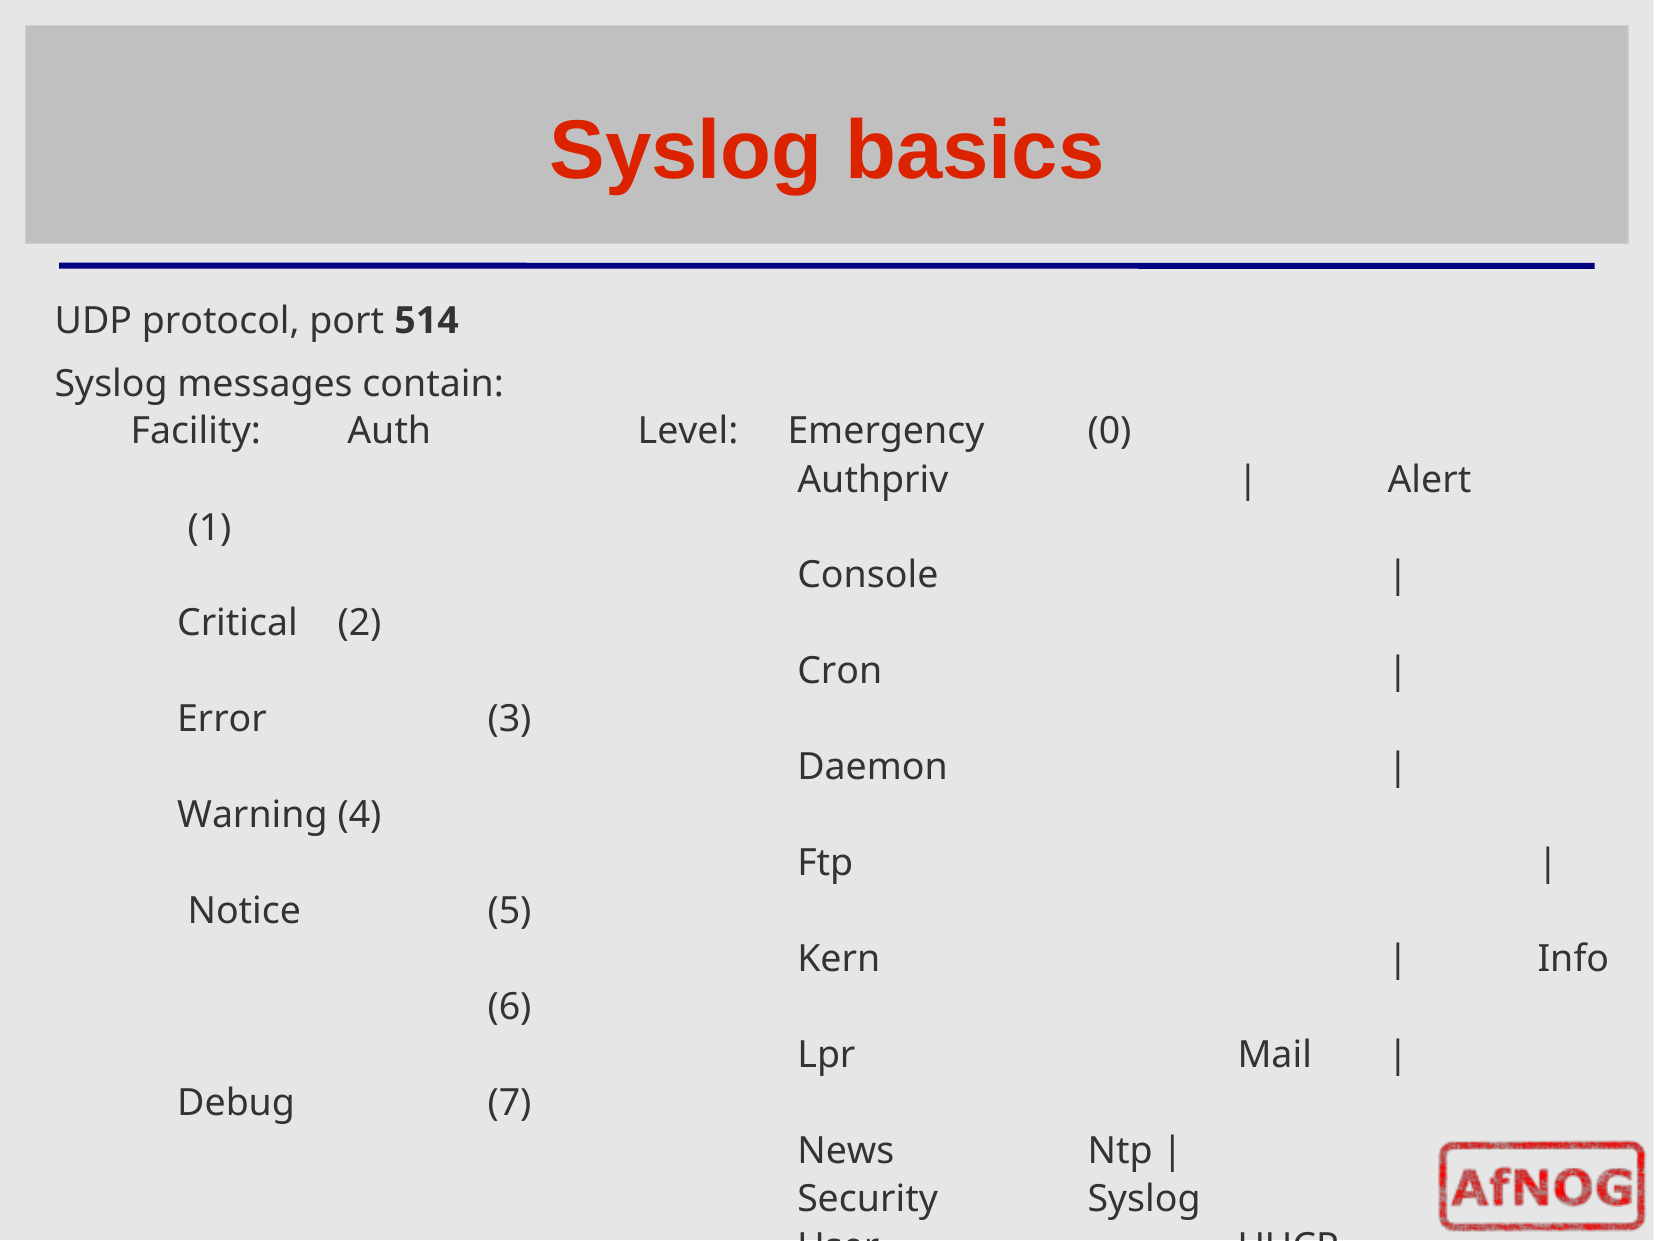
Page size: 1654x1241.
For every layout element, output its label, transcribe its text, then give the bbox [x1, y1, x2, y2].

text_box [1534, 25, 1629, 244]
list UDP protocol, port 514 Syslog messages contain: Facility: Auth Level: Emergency (0) Authpriv | Alert (1) Console | Critical (2) Cron | Error (3) Daemon | Warning (4) Ftp | Notice (5) Kern | Info (6) Lpr Mail | Debug (7) News Ntp | Security Syslog User UUCP Local0 ...Local7 [37, 295, 1613, 1201]
title Syslog basics [121, 0, 1534, 295]
text_box [1437, 1139, 1648, 1235]
text_box [25, 25, 121, 244]
